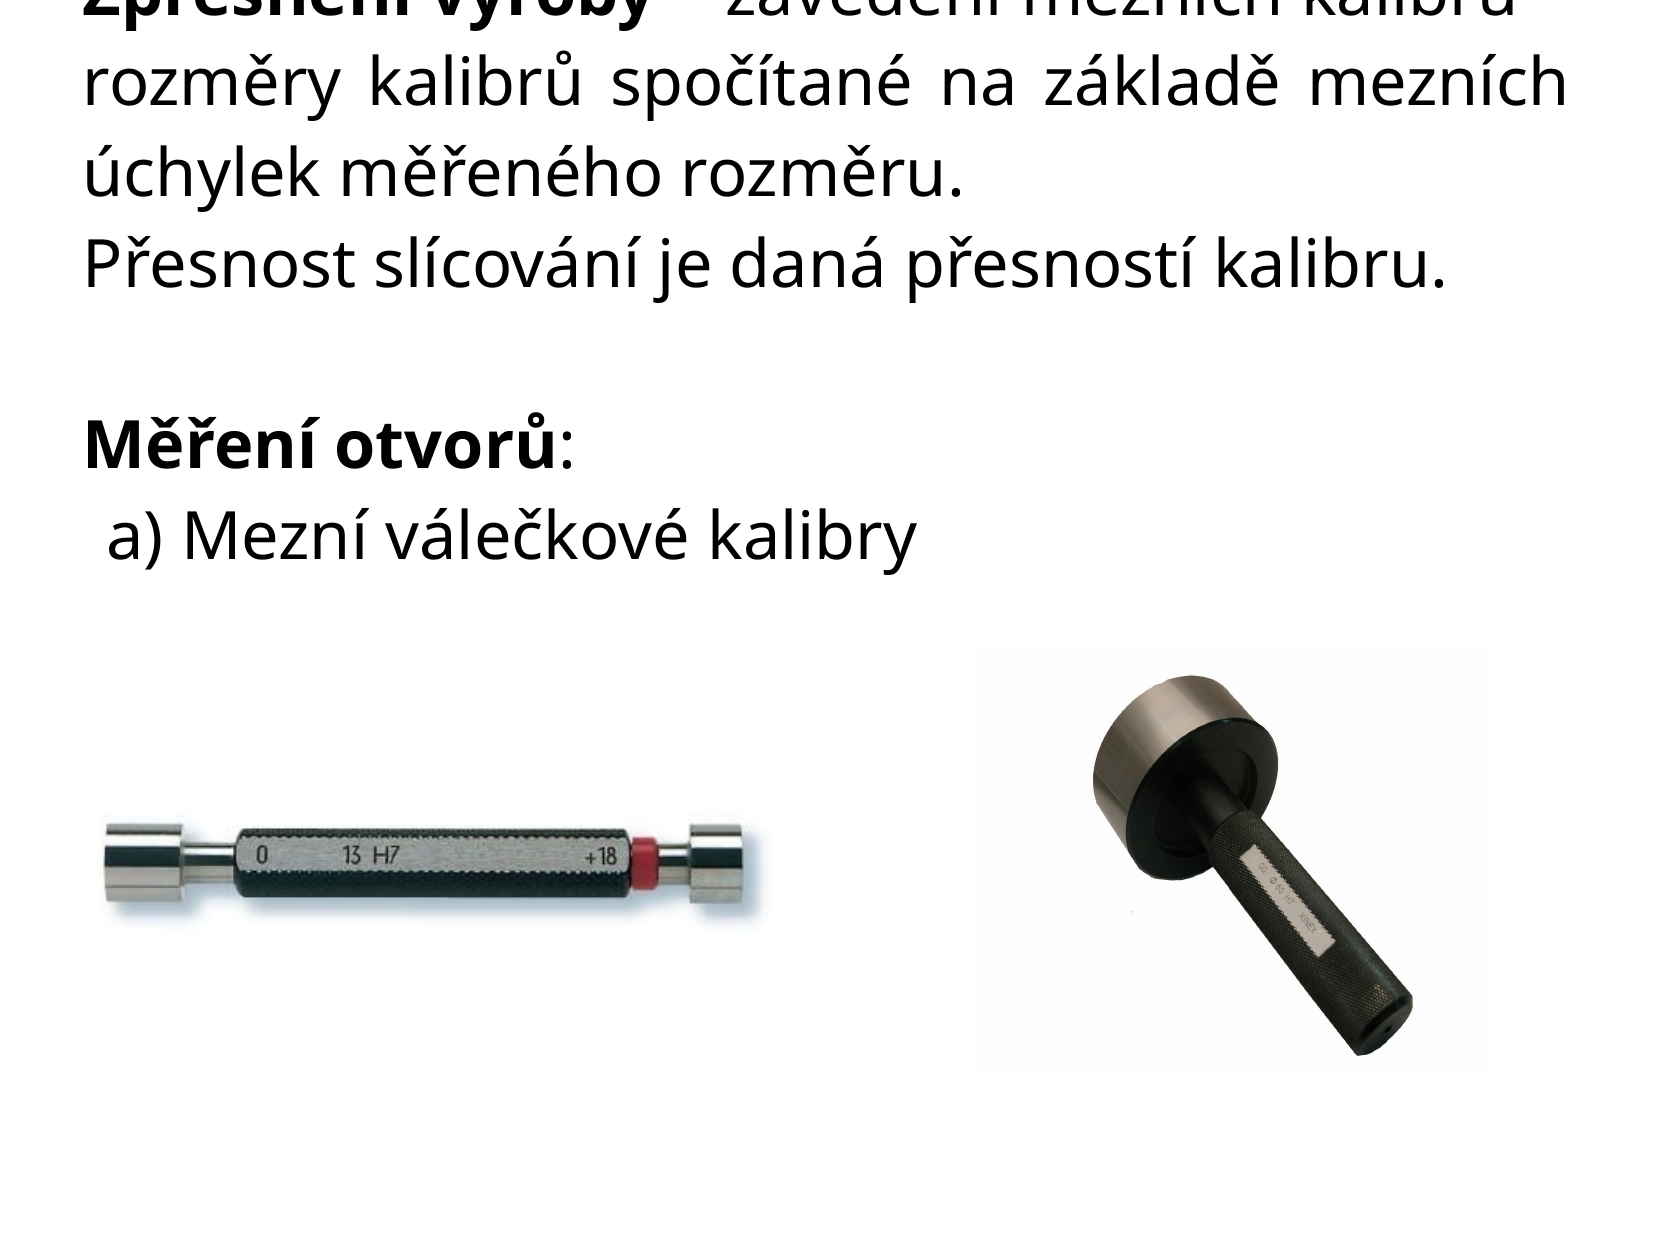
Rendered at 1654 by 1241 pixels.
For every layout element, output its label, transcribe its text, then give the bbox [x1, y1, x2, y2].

picture [974, 649, 1485, 1073]
subtitle Zpřesnění výroby – zavedení mezních kalibrů – rozměry kalibrů spočítané na základě mezních úchylek měřeného rozměru. Přesnost slícování je daná přesností kalibru. Měření otvorů: a) Mezní válečkové kalibry [82, 36, 1571, 1122]
picture [88, 738, 775, 1004]
